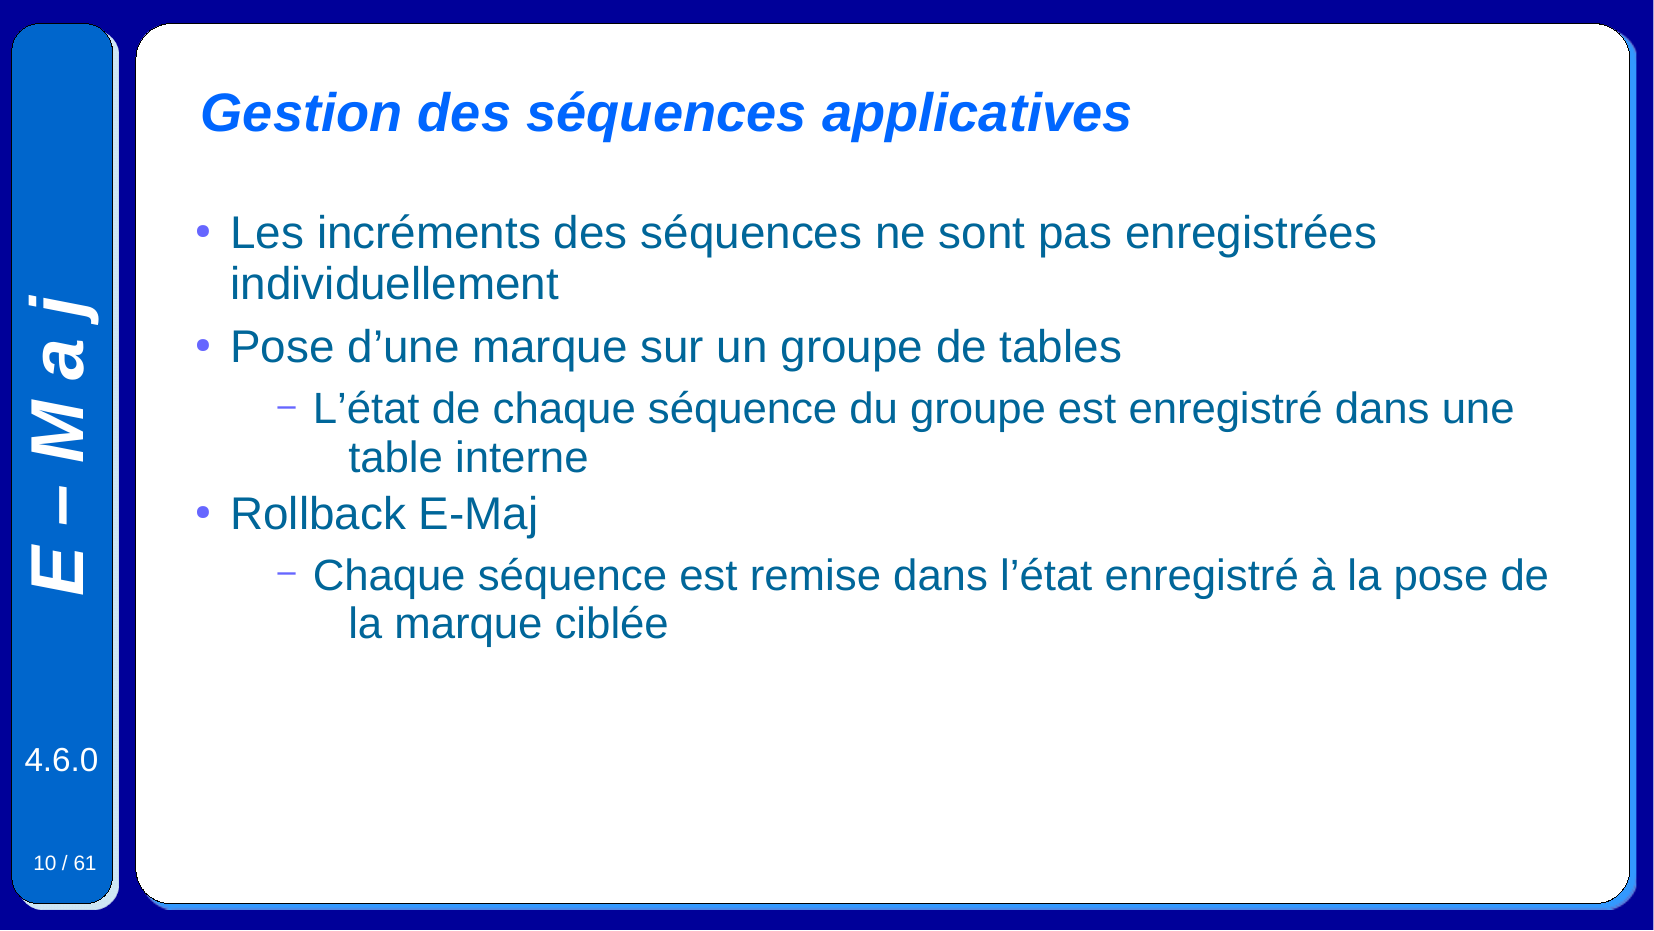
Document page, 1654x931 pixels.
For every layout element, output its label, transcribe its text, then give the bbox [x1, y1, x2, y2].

list Les incréments des séquences ne sont pas enregistrées individuellement Pose d’une marque sur un groupe de tables L’état de chaque séquence du groupe est enregistré dans une table interne Rollback E-Maj Chaque séquence est remise dans l’état enregistré à la pose de la marque ciblée [177, 206, 1587, 827]
title Gestion des séquences applicatives [200, 34, 1575, 191]
